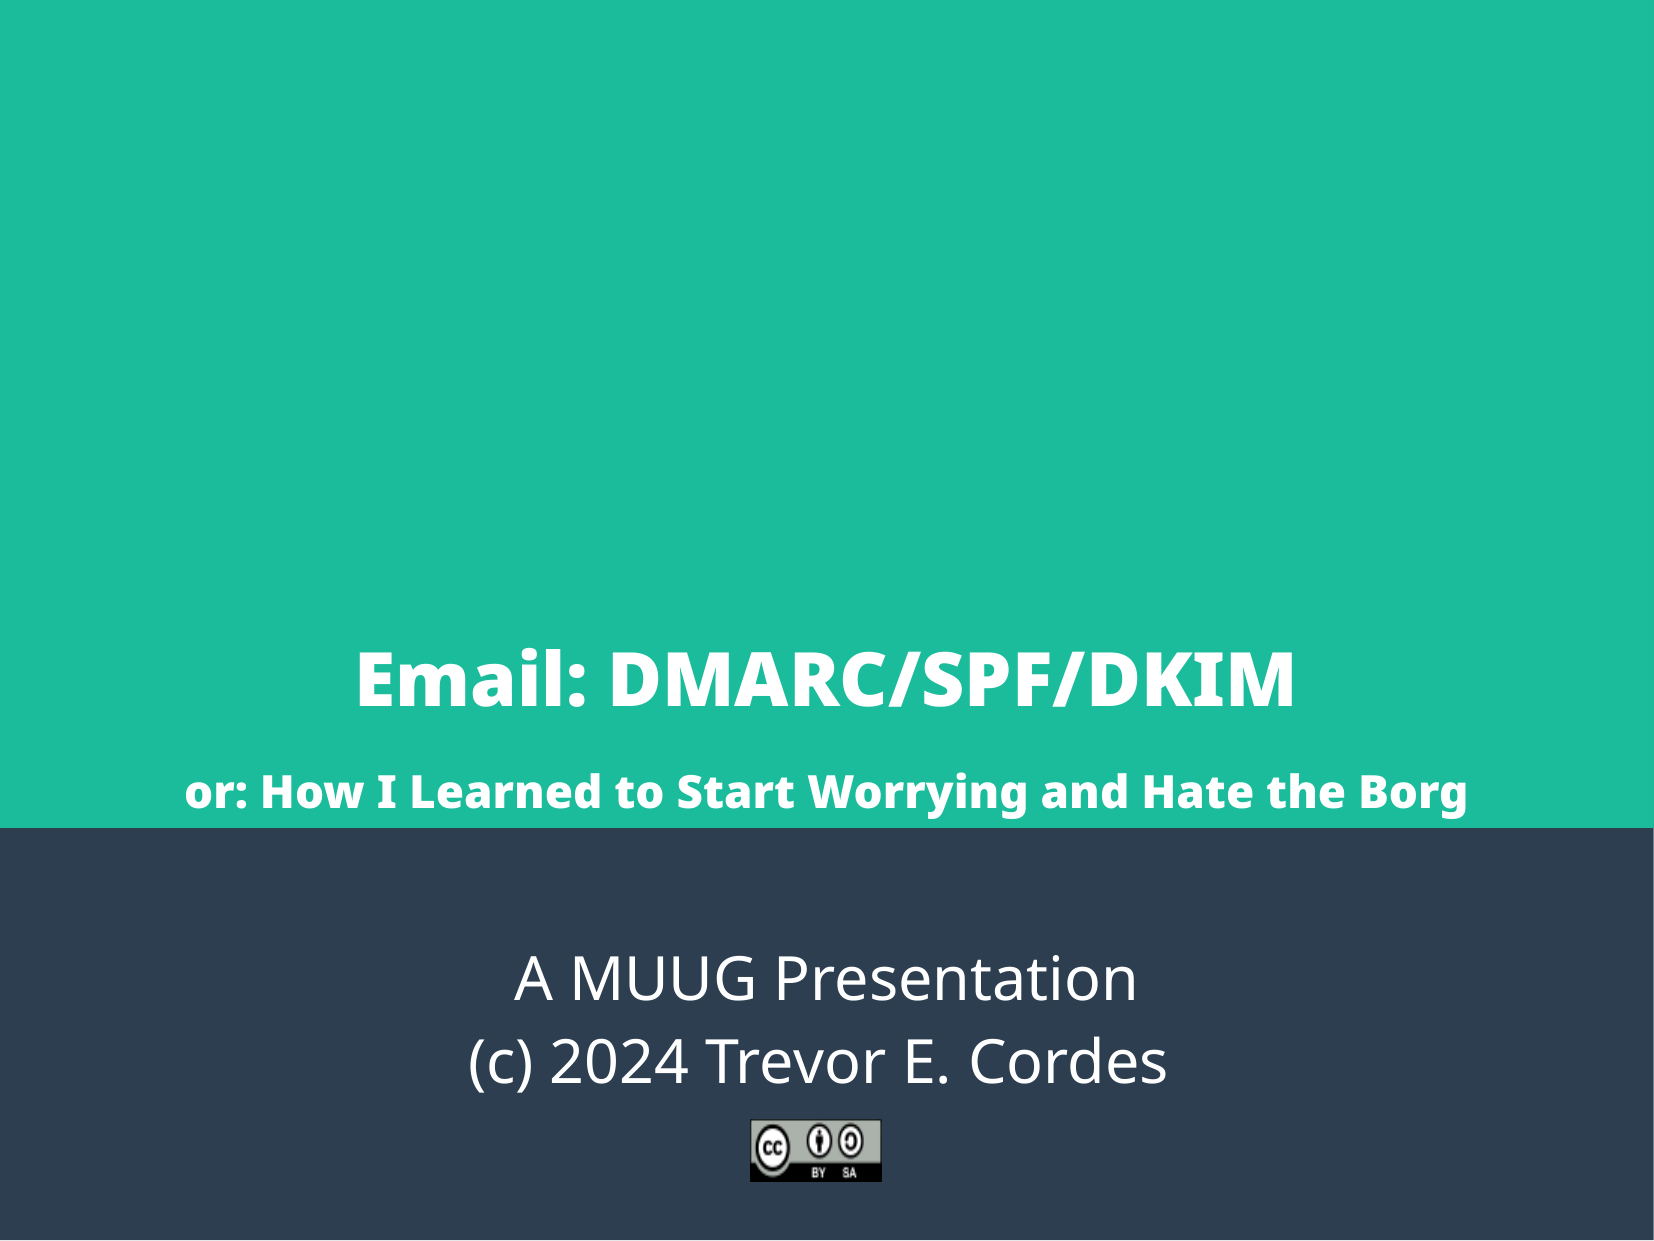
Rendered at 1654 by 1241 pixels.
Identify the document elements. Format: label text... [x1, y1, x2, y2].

picture [750, 1119, 882, 1182]
title Email: DMARC/SPF/DKIM or: How I Learned to Start Worrying and Hate the Borg [59, 578, 1595, 819]
subtitle A MUUG Presentation (c) 2024 Trevor E. Cordes [59, 856, 1595, 1182]
